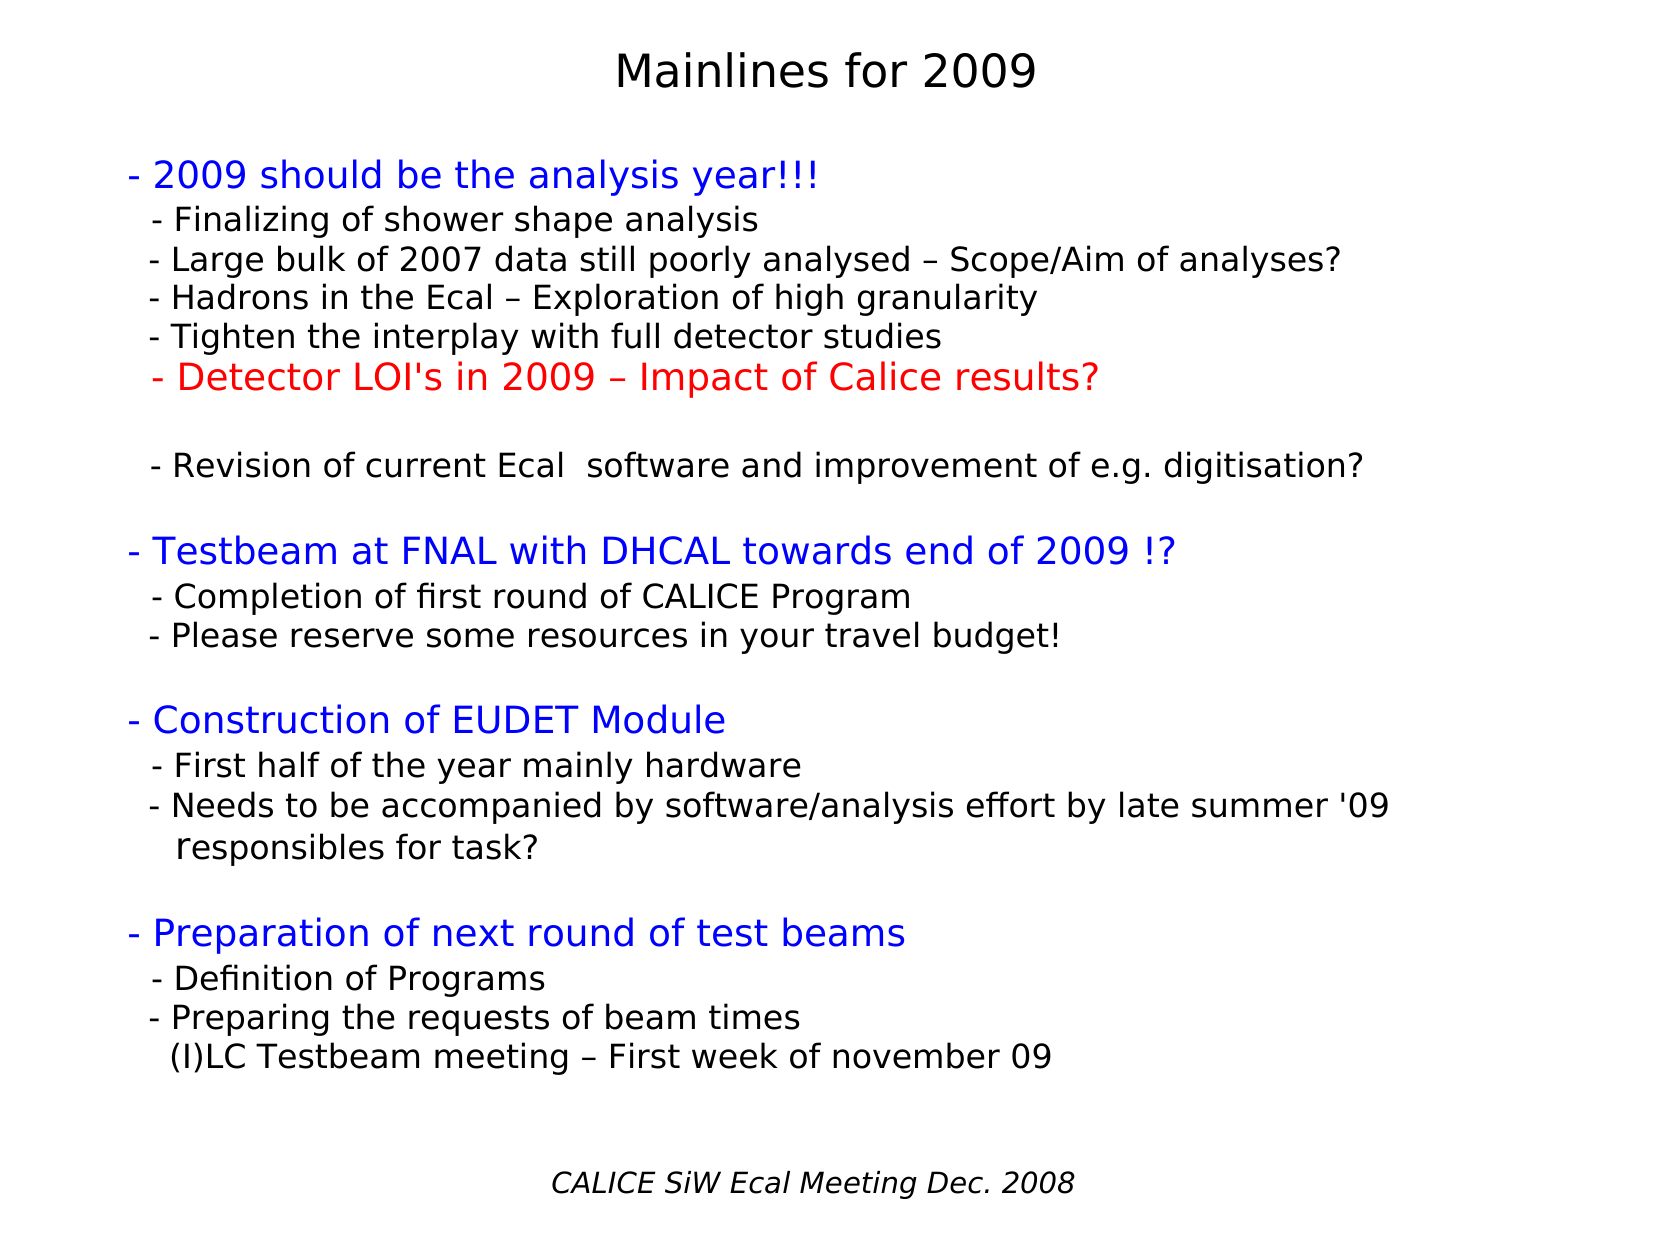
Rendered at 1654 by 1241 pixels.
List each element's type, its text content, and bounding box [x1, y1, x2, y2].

text_box - 2009 should be the analysis year!!! - Finalizing of shower shape analysis - Large bulk of 2007 data still poorly analysed – Scope/Aim of analyses? - Hadrons in the Ecal – Exploration of high granularity - Tighten the interplay with full detector studies - Detector LOI's in 2009 – Impact of Calice results? - Revision of current Ecal software and improvement of e.g. digitisation? - Testbeam at FNAL with DHCAL towards end of 2009 !? - Completion of first round of CALICE Program - Please reserve some resources in your travel budget! - Construction of EUDET Module - First half of the year mainly hardware - Needs to be accompanied by software/analysis effort by late summer '09 responsibles for task? - Preparation of next round of test beams - Definition of Programs - Preparing the requests of beam times (I)LC Testbeam meeting – First week of november 09 [112, 146, 1382, 1084]
text_box Mainlines for 2009 [599, 37, 1046, 106]
